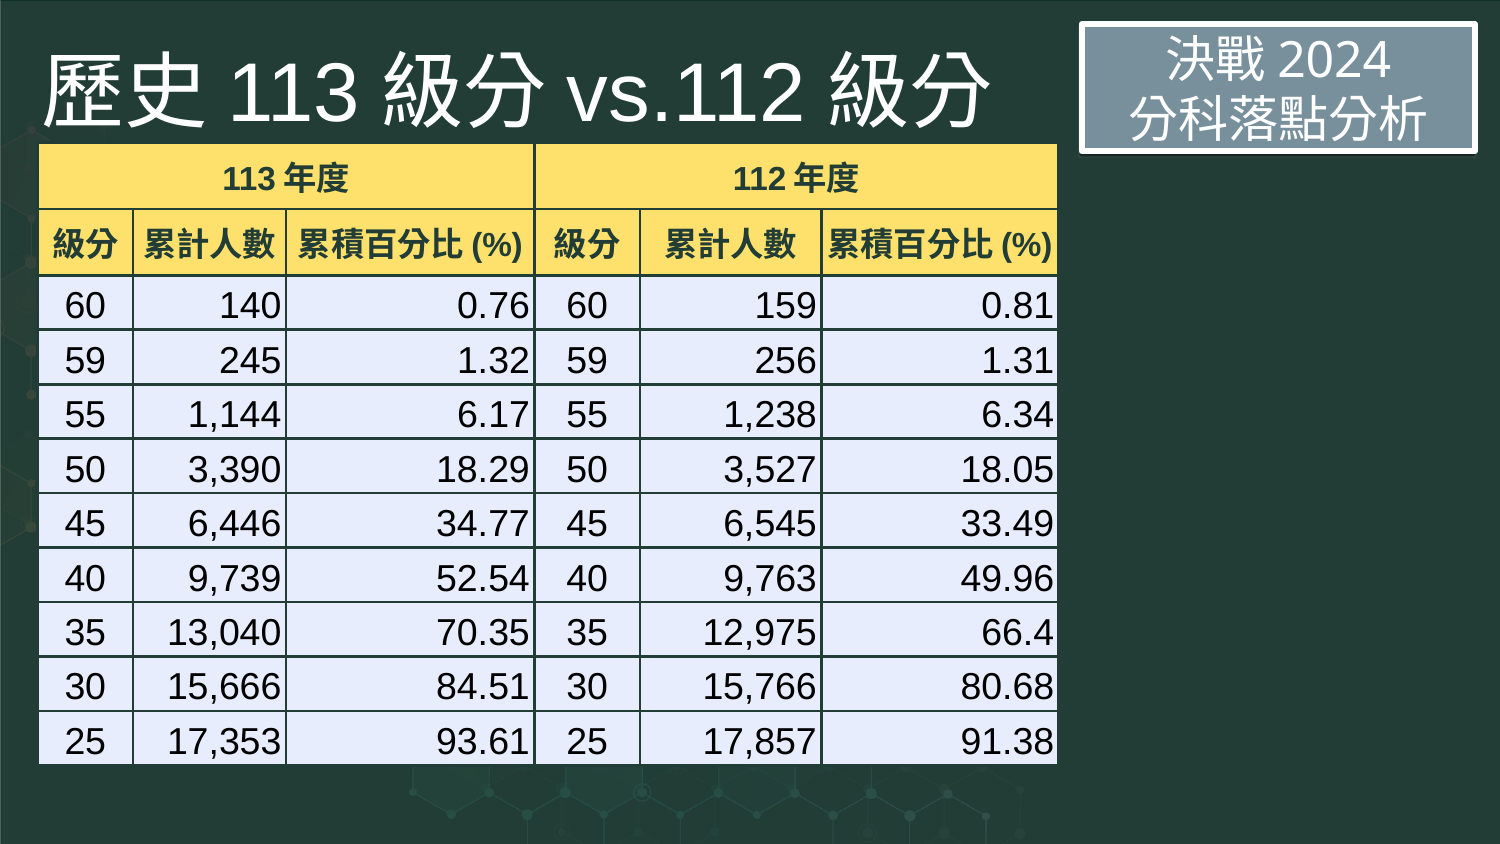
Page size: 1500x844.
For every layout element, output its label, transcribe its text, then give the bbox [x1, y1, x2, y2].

table_cell 1,144 [134, 386, 285, 437]
table_cell 60 [536, 277, 639, 328]
table_cell 55 [536, 386, 639, 437]
table_cell 66.4 [823, 603, 1057, 655]
table_cell 級分 [536, 210, 639, 274]
table_header 113年度 [39, 144, 533, 208]
table_cell 49.96 [823, 549, 1057, 601]
table_cell 6,446 [134, 494, 285, 546]
table_cell 0.81 [823, 277, 1057, 328]
table_cell 140 [134, 277, 285, 328]
table_cell 1.31 [823, 331, 1057, 383]
table_header 112年度 [536, 144, 1057, 208]
table_cell 9,739 [134, 549, 285, 601]
table_cell 59 [536, 331, 639, 383]
table_cell 256 [641, 331, 820, 383]
table_cell 59 [39, 331, 132, 383]
table_cell 30 [39, 658, 132, 710]
table_cell 50 [39, 440, 132, 492]
table_cell 60 [39, 277, 132, 328]
table_cell 15,766 [641, 658, 820, 710]
table_cell 159 [641, 277, 820, 328]
table_cell 15,666 [134, 658, 285, 710]
table_cell 3,527 [641, 440, 820, 492]
table_cell 93.61 [287, 712, 533, 764]
table_cell 55 [39, 386, 132, 437]
table_cell 累積百分比(%) [287, 210, 533, 274]
table_cell 45 [39, 494, 132, 546]
table_cell 35 [536, 603, 639, 655]
table_cell 累計人數 [641, 210, 820, 274]
title 歷史113級分vs.112級分 [26, 23, 1424, 165]
table_cell 3,390 [134, 440, 285, 492]
table_cell 70.35 [287, 603, 533, 655]
table_cell 30 [536, 658, 639, 710]
table_cell 18.29 [287, 440, 533, 492]
table_cell 18.05 [823, 440, 1057, 492]
table_cell 17,857 [641, 712, 820, 764]
table_cell 6,545 [641, 494, 820, 546]
table_cell 9,763 [641, 549, 820, 601]
table_cell 累積百分比(%) [823, 210, 1057, 274]
table_cell 級分 [39, 210, 132, 274]
table_cell 91.38 [823, 712, 1057, 764]
picture [0, 0, 1500, 844]
table_cell 80.68 [823, 658, 1057, 710]
table_cell 45 [536, 494, 639, 546]
table_cell 12,975 [641, 603, 820, 655]
table_cell 17,353 [134, 712, 285, 764]
table_cell 25 [39, 712, 132, 764]
table_cell 13,040 [134, 603, 285, 655]
table_cell 33.49 [823, 494, 1057, 546]
table_cell 52.54 [287, 549, 533, 601]
table_cell 35 [39, 603, 132, 655]
table_cell 0.76 [287, 277, 533, 328]
table_cell 50 [536, 440, 639, 492]
table_cell 245 [134, 331, 285, 383]
table_cell 40 [536, 549, 639, 601]
table_cell 25 [536, 712, 639, 764]
table_cell 1.32 [287, 331, 533, 383]
table_cell 6.34 [823, 386, 1057, 437]
text_box 決戰2024 分科落點分析 [1081, 24, 1475, 151]
table_cell 34.77 [287, 494, 533, 546]
table_cell 1,238 [641, 386, 820, 437]
table_cell 累計人數 [134, 210, 285, 274]
table_cell 6.17 [287, 386, 533, 437]
table_cell 84.51 [287, 658, 533, 710]
table_cell 40 [39, 549, 132, 601]
